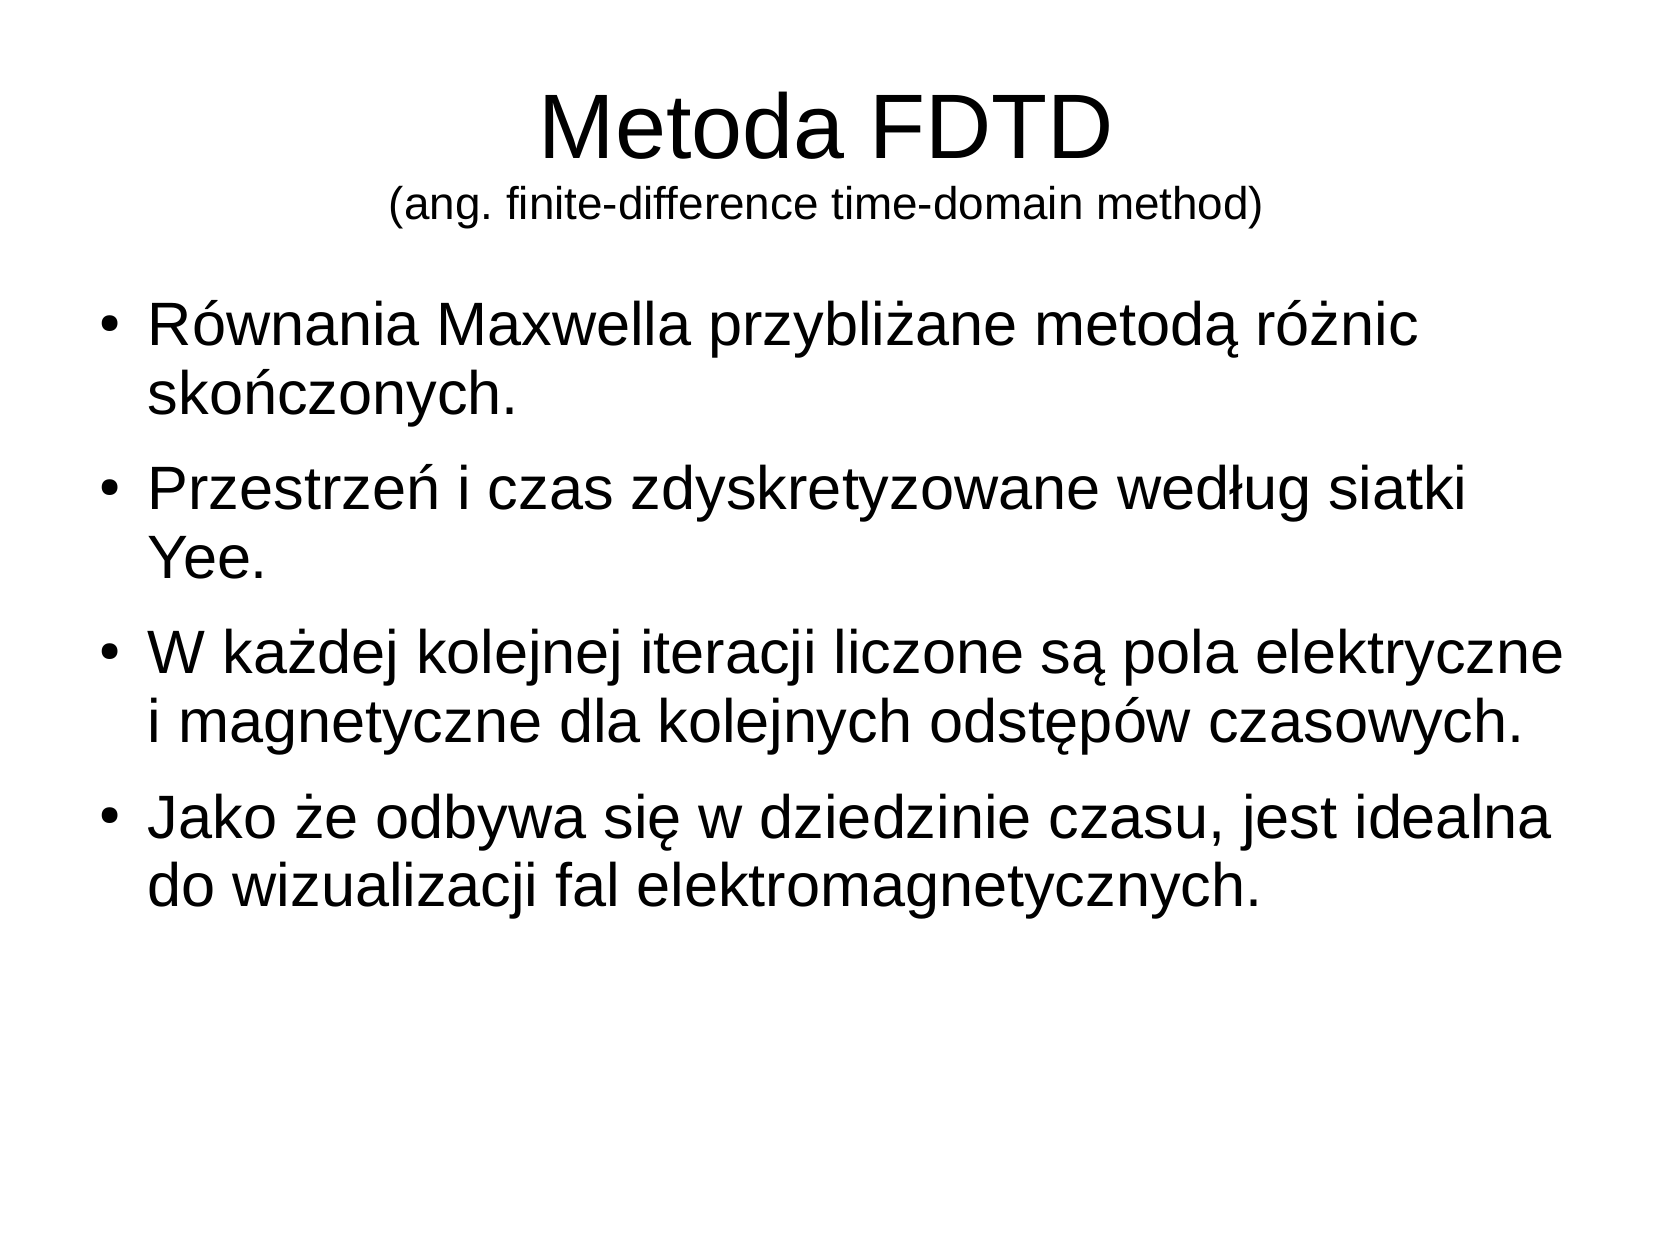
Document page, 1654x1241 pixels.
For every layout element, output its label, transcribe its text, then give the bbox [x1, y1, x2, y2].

list Równania Maxwella przybliżane metodą różnic skończonych. Przestrzeń i czas zdyskretyzowane według siatki Yee. W każdej kolejnej iteracji liczone są pola elektryczne i magnetyczne dla kolejnych odstępów czasowych. Jako że odbywa się w dziedzinie czasu, jest idealna do wizualizacji fal elektromagnetycznych. [82, 290, 1571, 1010]
title Metoda FDTD (ang. finite-difference time-domain method) [82, 49, 1571, 257]
